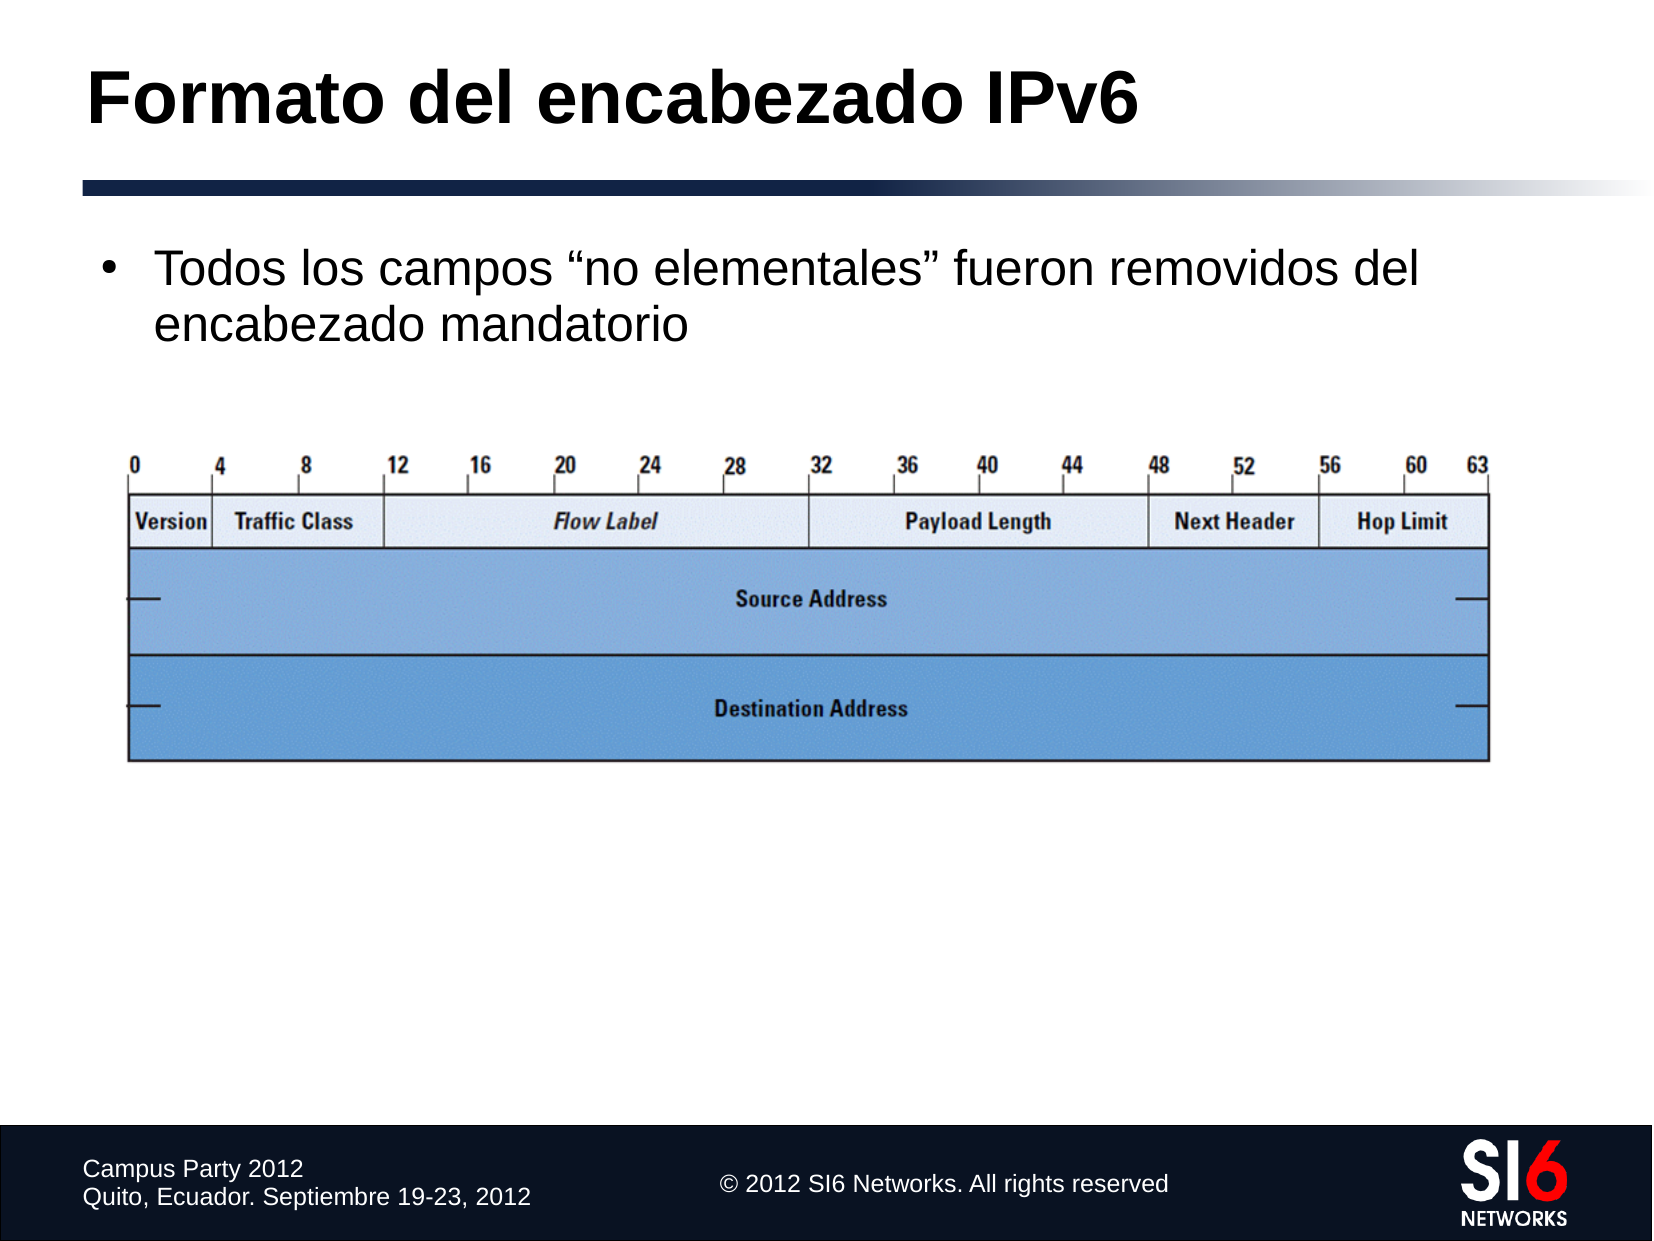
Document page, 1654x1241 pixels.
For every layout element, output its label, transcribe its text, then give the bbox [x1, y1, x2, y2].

picture [1461, 1139, 1567, 1226]
picture [105, 434, 1509, 785]
list Todos los campos “no elementales” fueron removidos del encabezado mandatorio [82, 240, 1571, 376]
title Formato del encabezado IPv6 [86, 30, 1576, 166]
